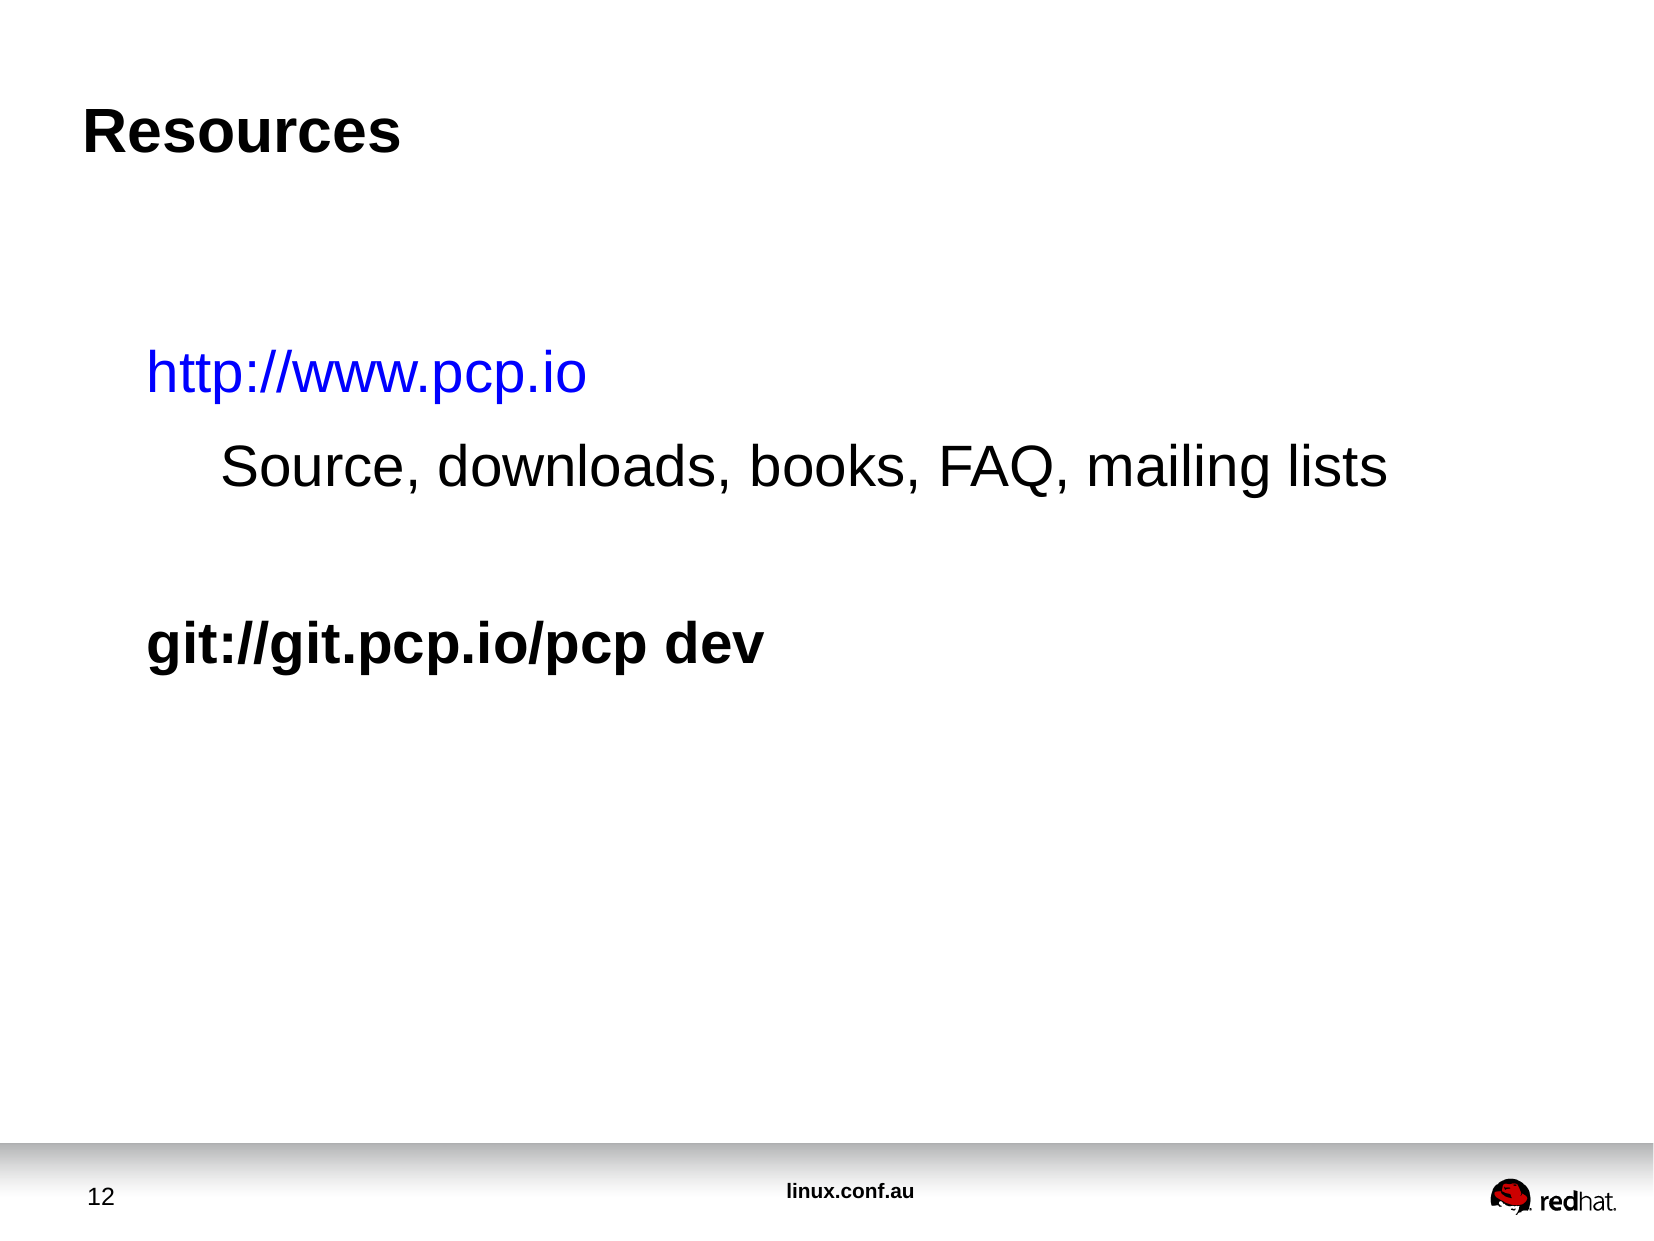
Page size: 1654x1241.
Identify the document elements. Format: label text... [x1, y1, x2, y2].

picture [0, 1143, 1654, 1241]
title Resources [82, 37, 1571, 226]
list http://www.pcp.io Source, downloads, books, FAQ, mailing lists git://git.pcp.io/pcp dev [86, 244, 1576, 1039]
